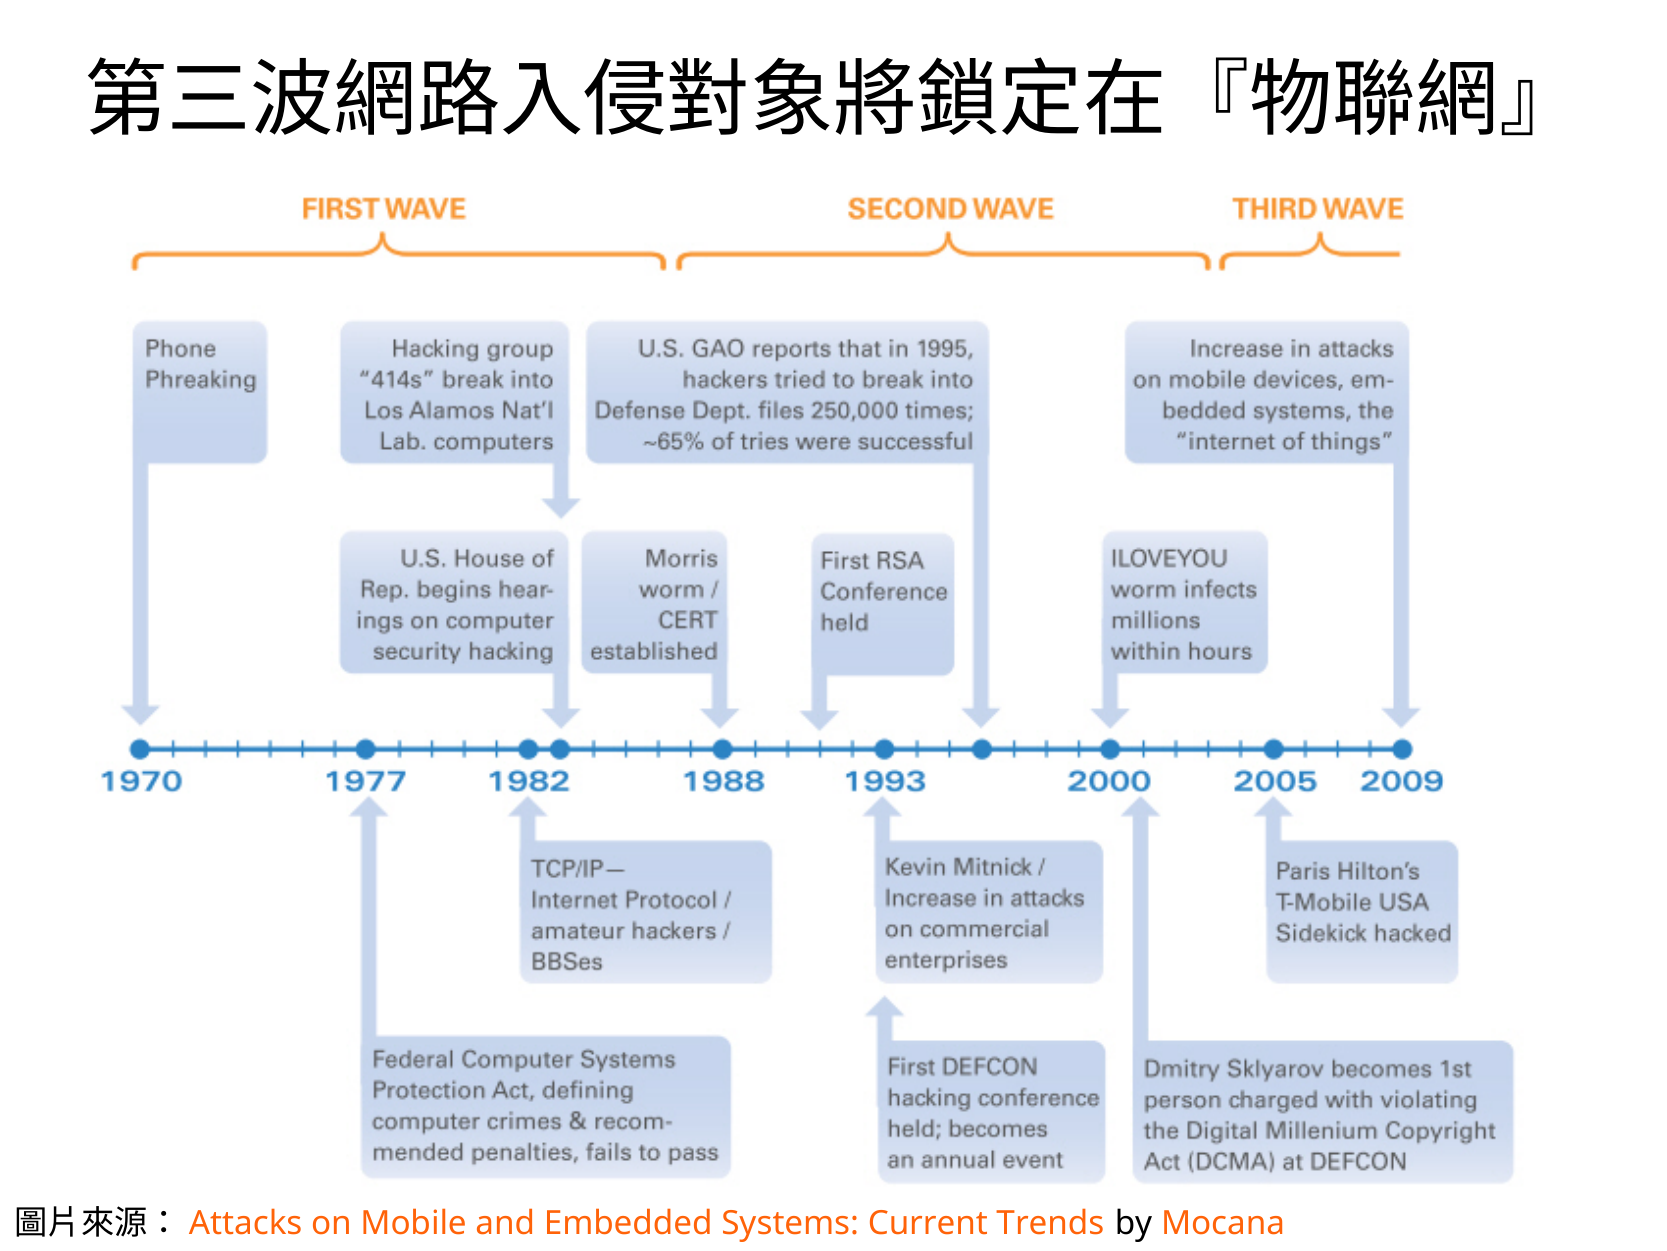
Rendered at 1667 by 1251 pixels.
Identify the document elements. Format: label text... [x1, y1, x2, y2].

title 第三波網路入侵對象將鎖定在『物聯網』 [0, 0, 1667, 184]
text_box 圖片來源：Attacks on Mobile and Embedded Systems: Current Trends by Mocana [0, 1193, 1667, 1249]
picture [49, 184, 1585, 1193]
